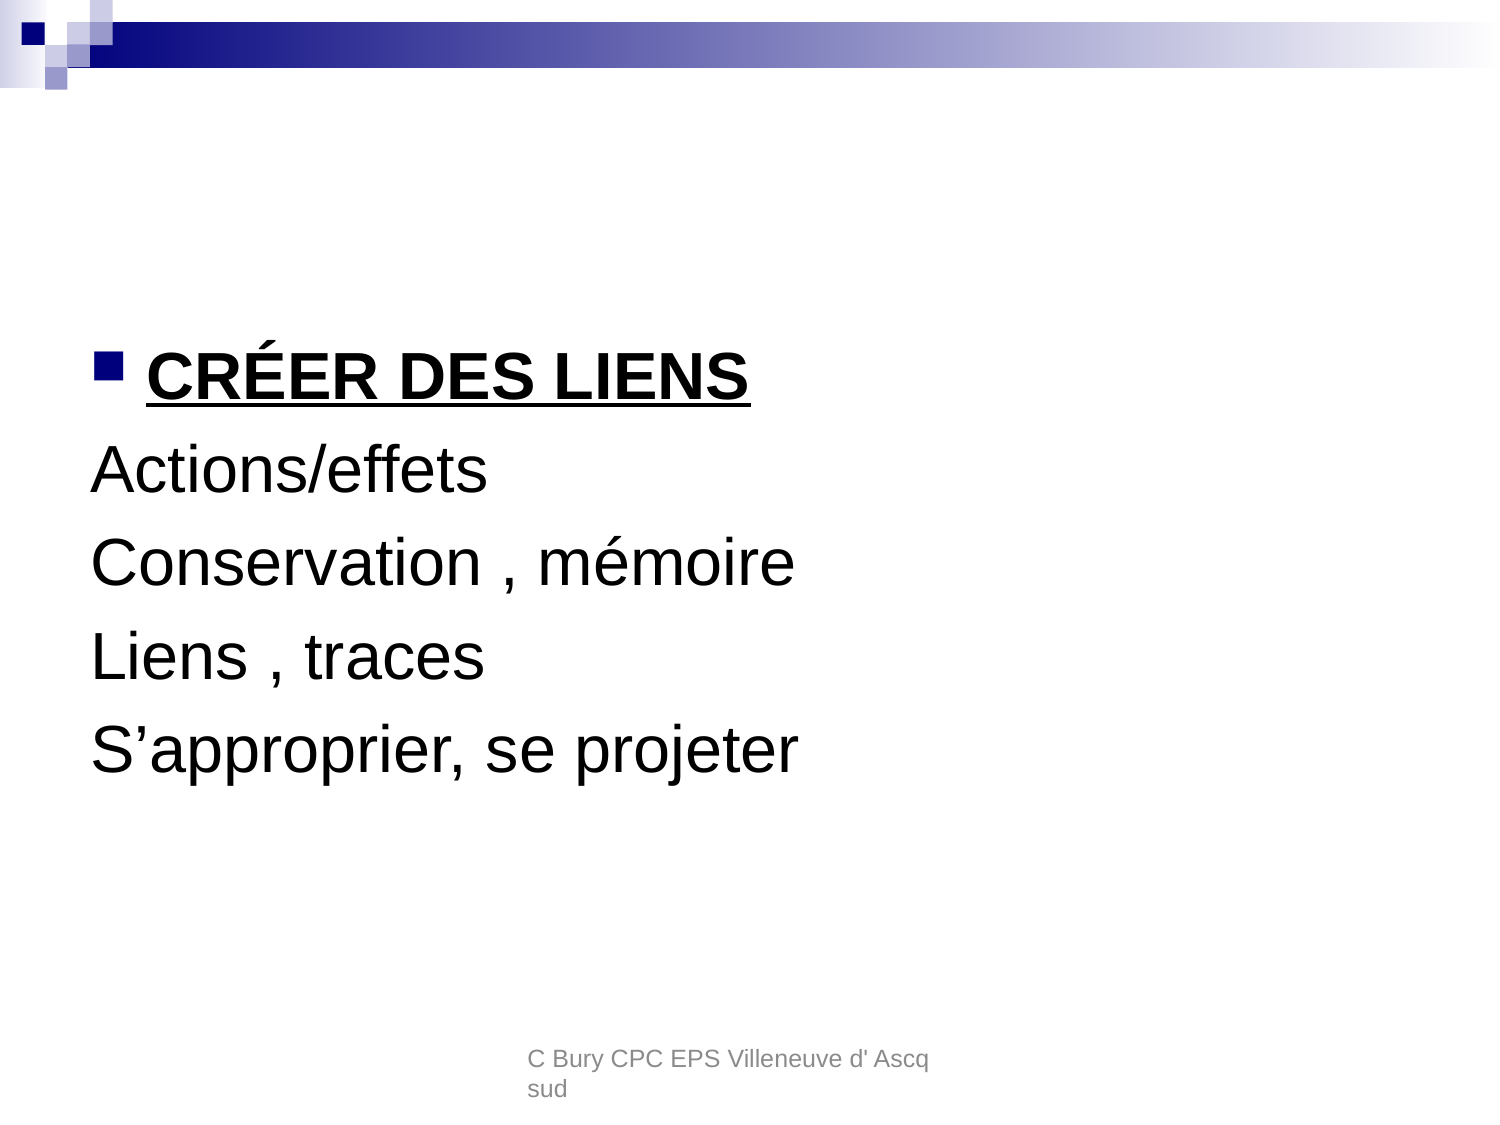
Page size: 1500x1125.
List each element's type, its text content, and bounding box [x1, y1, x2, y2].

list CRÉER DES LIENS Actions/effets Conservation , mémoire Liens , traces S’approprier, se projeter [75, 324, 1425, 963]
footer C Bury CPC EPS Villeneuve d' Ascq sud [512, 1042, 988, 1103]
